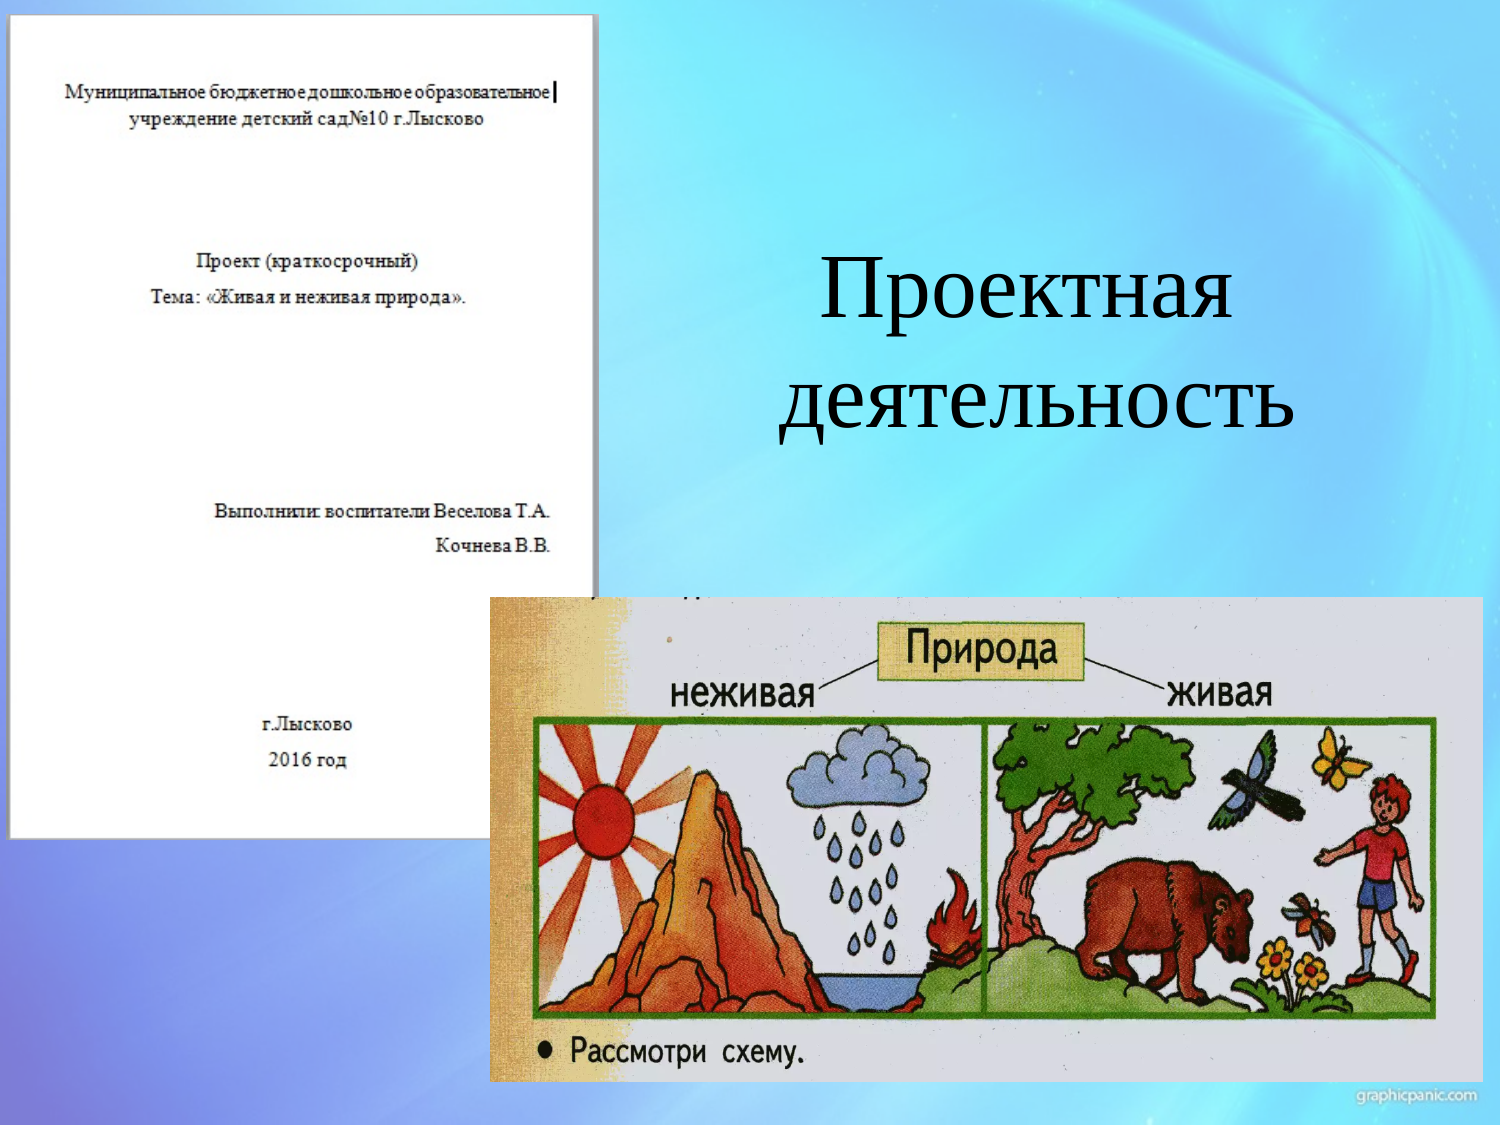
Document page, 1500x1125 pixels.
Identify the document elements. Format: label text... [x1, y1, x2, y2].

picture [6, 14, 1483, 1082]
text_box Проектная деятельность [761, 217, 1315, 456]
